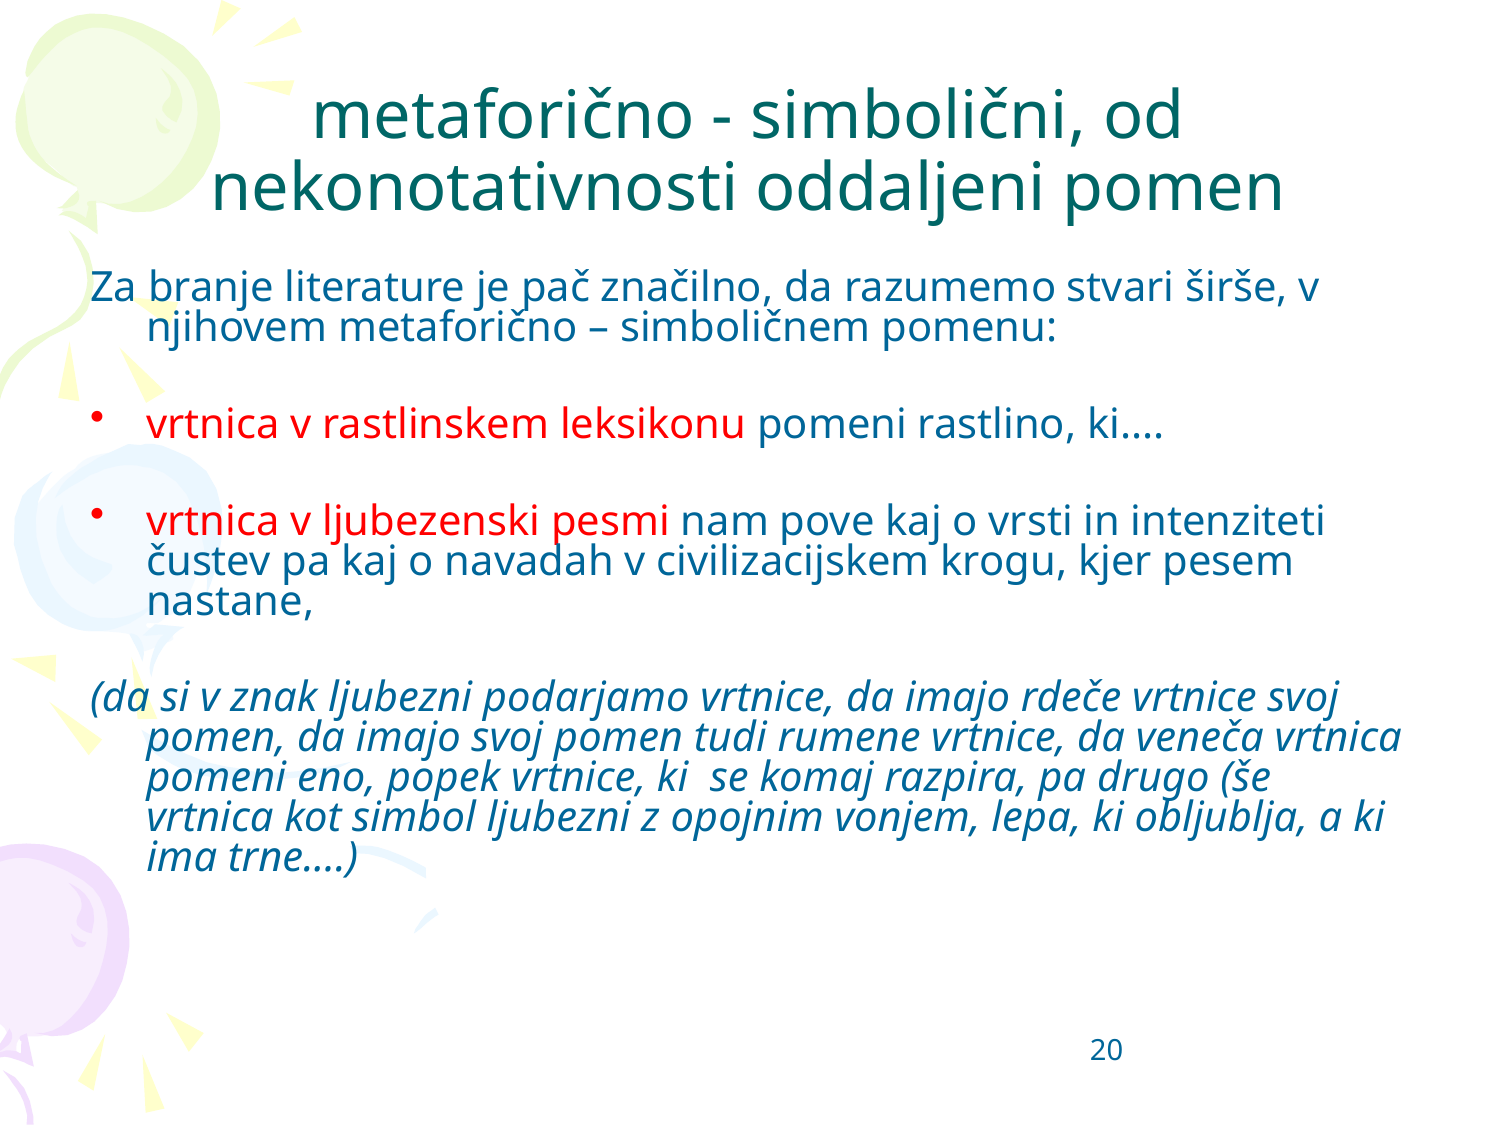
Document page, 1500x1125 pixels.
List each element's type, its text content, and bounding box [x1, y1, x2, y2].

slide_number <number> [1074, 1024, 1425, 1100]
list Za branje literature je pač značilno, da razumemo stvari širše, v njihovem metaforično – simboličnem pomenu: vrtnica v rastlinskem leksikonu pomeni rastlino, ki.... vrtnica v ljubezenski pesmi nam pove kaj o vrsti in intenziteti čustev pa kaj o navadah v civilizacijskem krogu, kjer pesem nastane, (da si v znak ljubezni podarjamo vrtnice, da imajo rdeče vrtnice svoj pomen, da imajo svoj pomen tudi rumene vrtnice, da veneča vrtnica pomeni eno, popek vrtnice, ki se komaj razpira, pa drugo (še vrtnica kot simbol ljubezni z opojnim vonjem, lepa, ki obljublja, a ki ima trne....) [75, 262, 1425, 994]
title metaforično - simbolični, od nekonotativnosti oddaljeni pomen [72, 16, 1425, 233]
